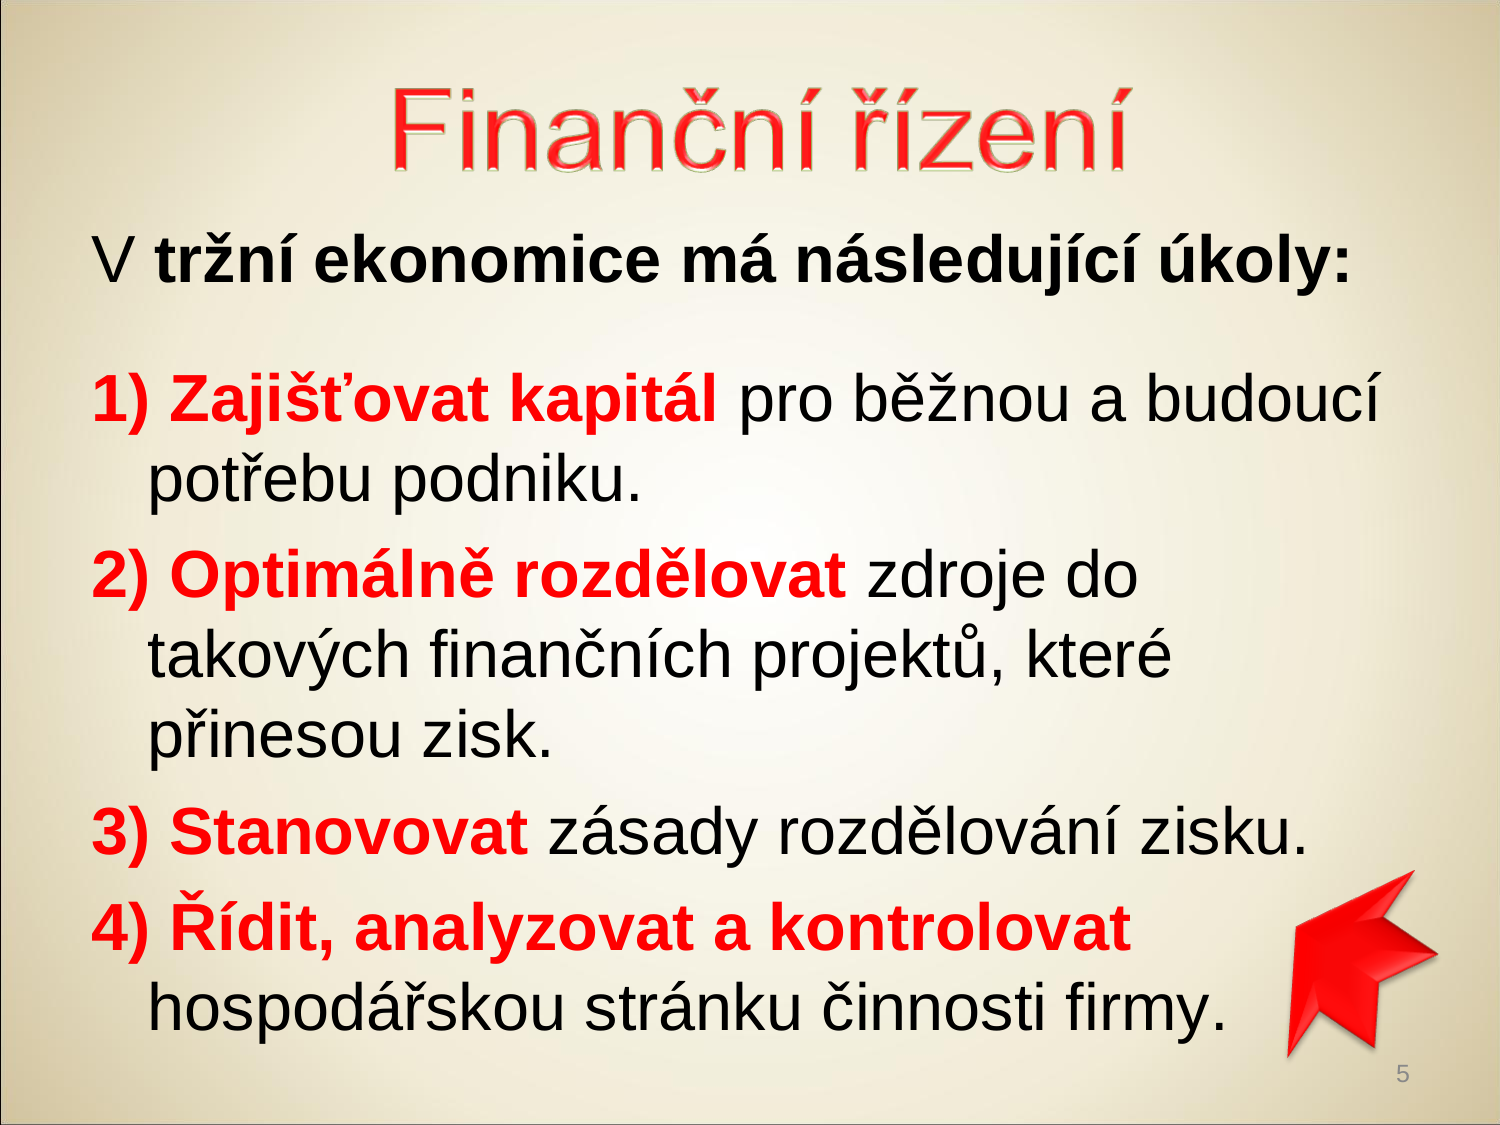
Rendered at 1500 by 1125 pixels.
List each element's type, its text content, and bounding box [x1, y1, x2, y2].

list V tržní ekonomice má následující úkoly: 1) Zajišťovat kapitál pro běžnou a budoucí potřebu podniku. 2) Optimálně rozdělovat zdroje do takových finančních projektů, které přinesou zisk. 3) Stanovovat zásady rozdělování zisku. 4) Řídit, analyzovat a kontrolovat hospodářskou stránku činnosti firmy. [76, 208, 1436, 1125]
picture [0, 0, 1500, 1125]
text_box <číslo> [1074, 1042, 1426, 1103]
